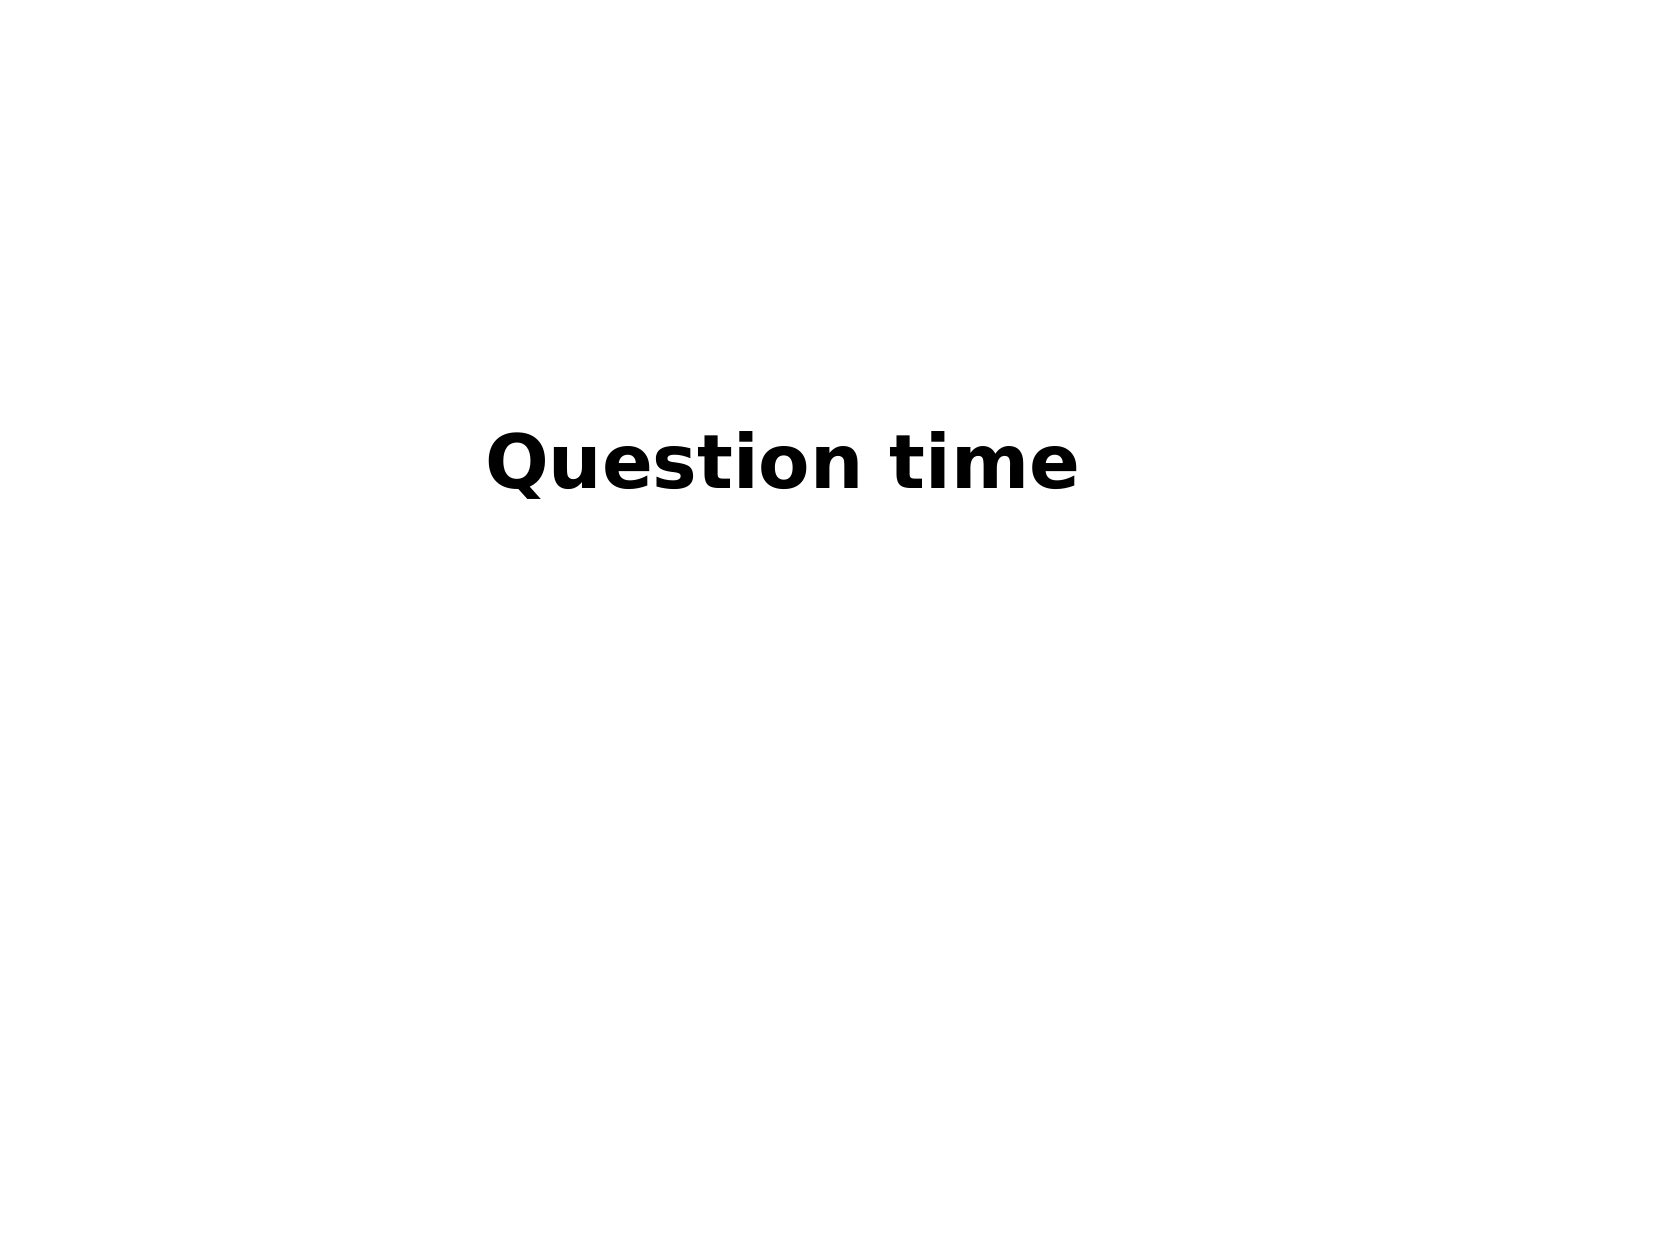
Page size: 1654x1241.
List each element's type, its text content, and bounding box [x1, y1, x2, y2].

text_box Question time [30, 215, 1507, 1089]
